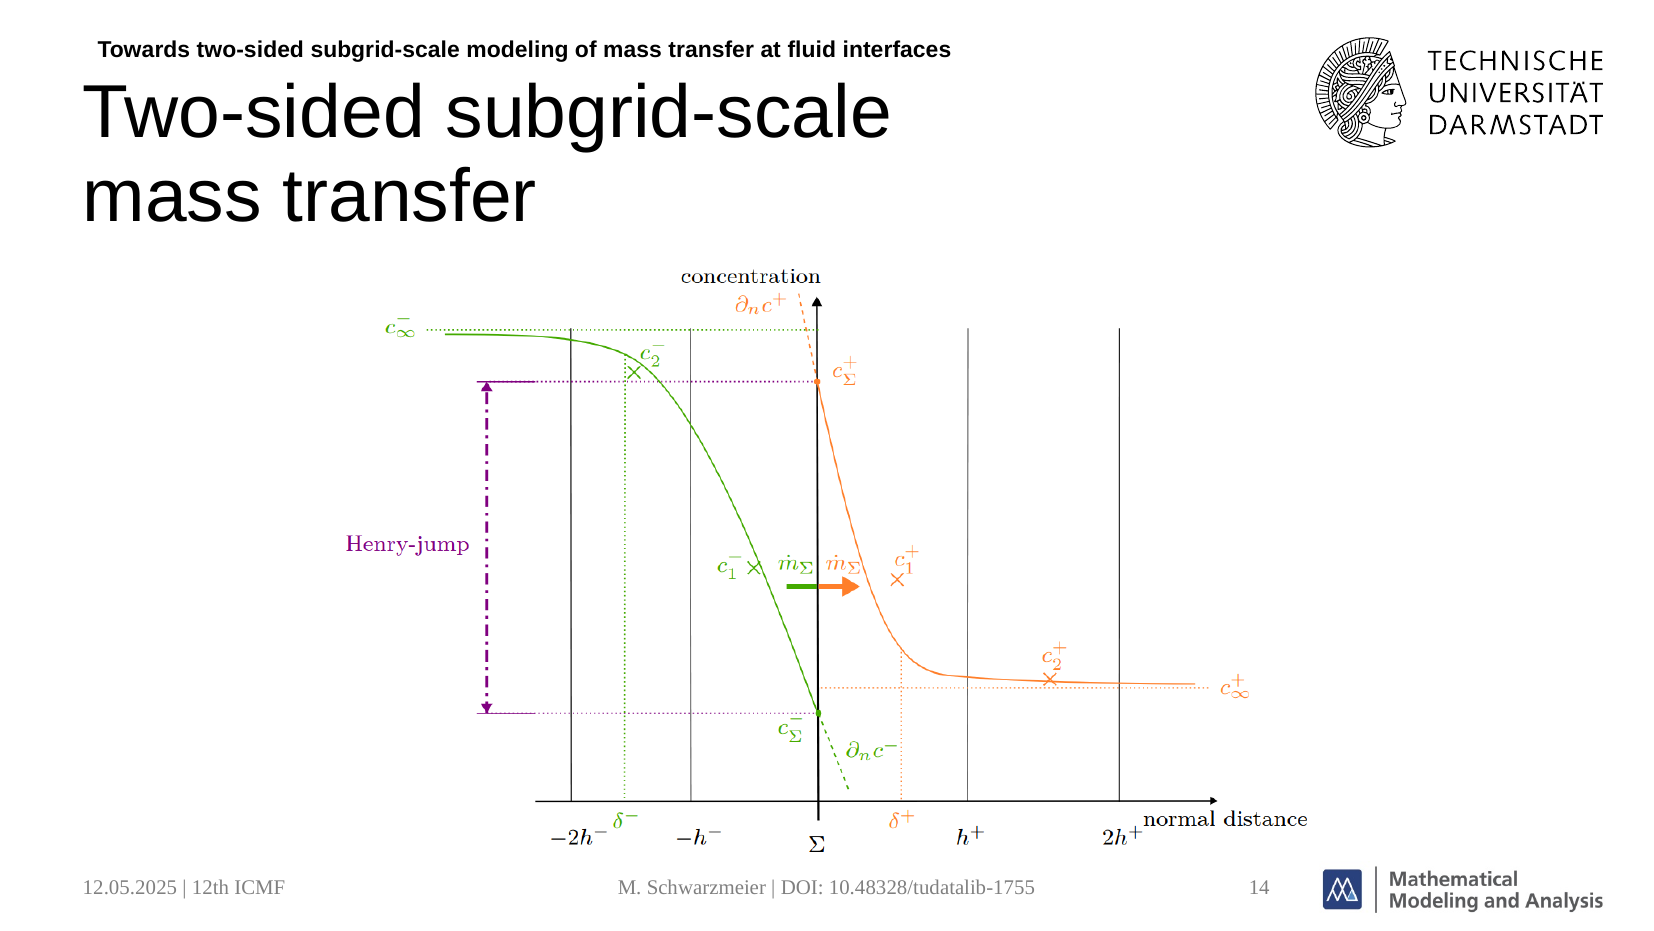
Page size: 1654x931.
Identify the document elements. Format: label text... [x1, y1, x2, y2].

picture [1299, 861, 1626, 918]
picture [343, 265, 1311, 857]
title Two-sided subgrid-scale mass transfer [82, 69, 1270, 238]
